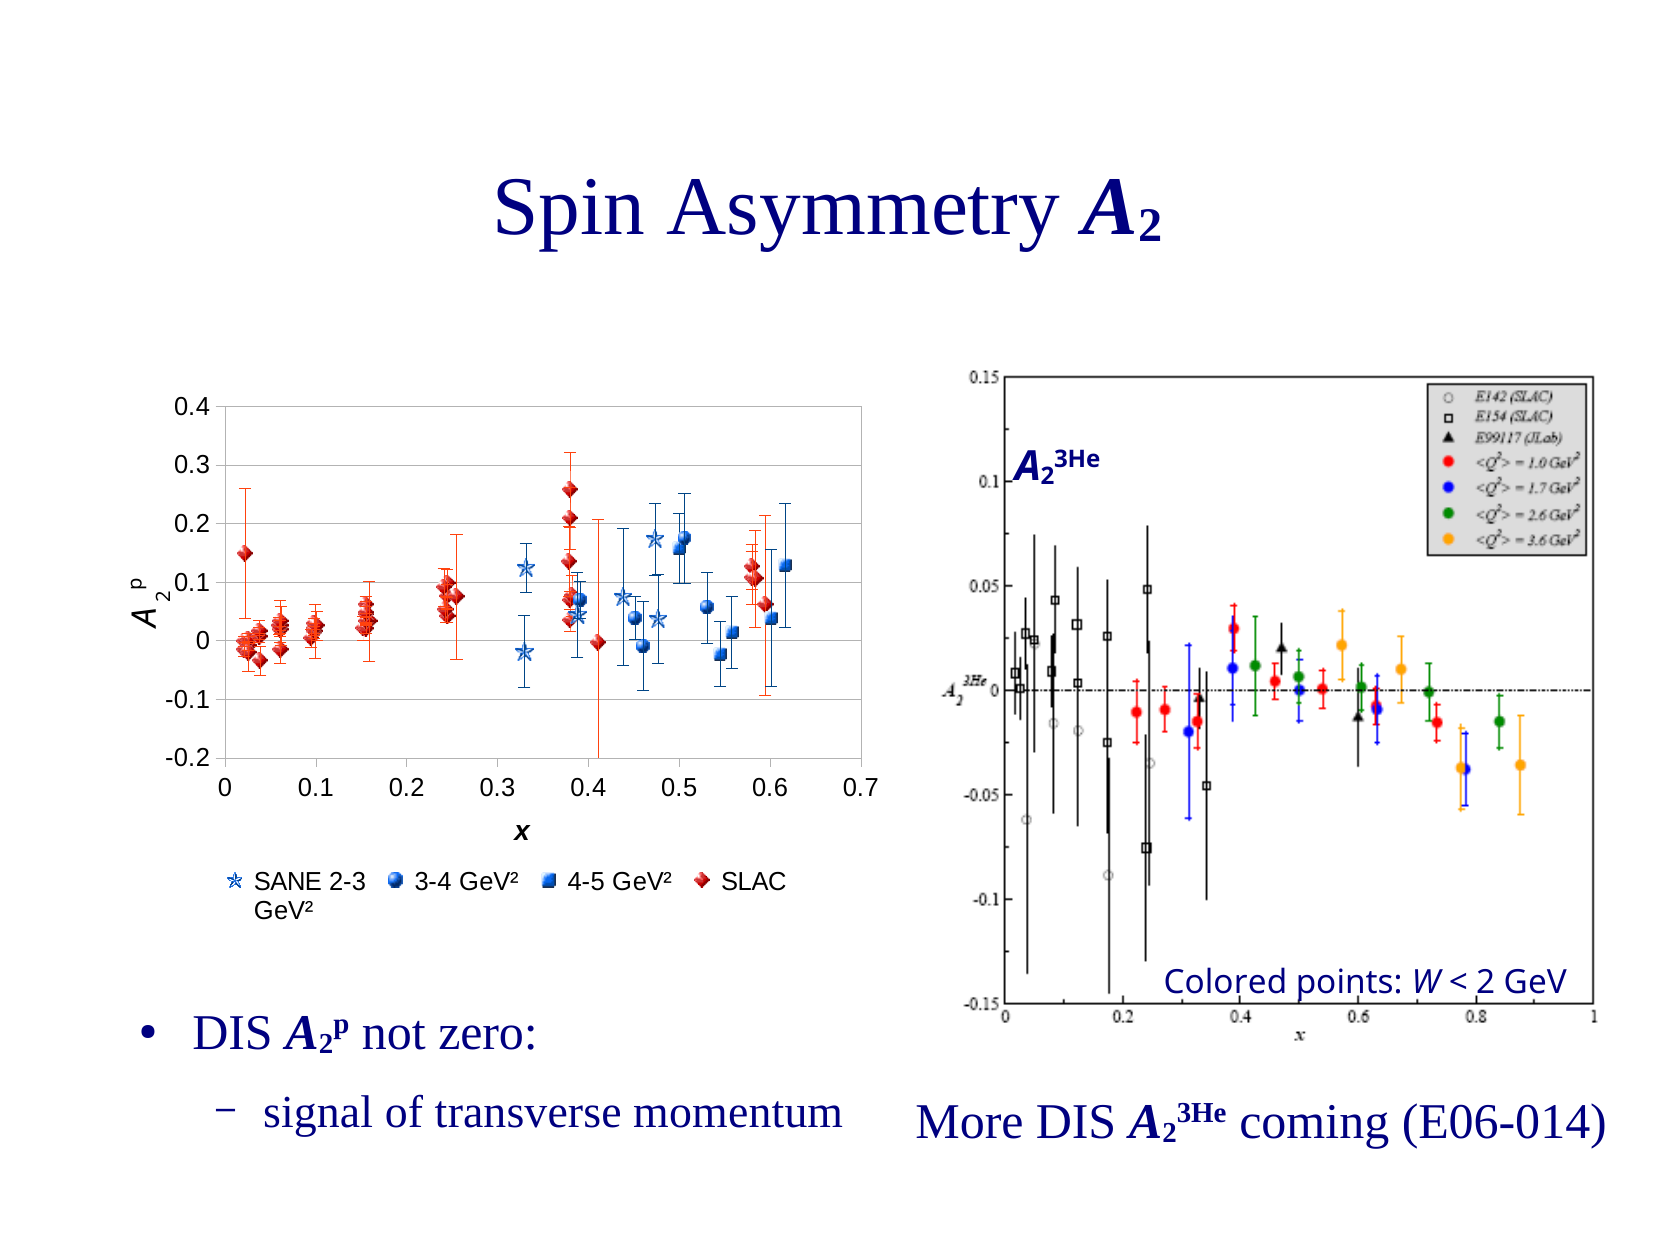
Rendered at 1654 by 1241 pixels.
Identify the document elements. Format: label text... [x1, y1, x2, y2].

picture [931, 344, 1610, 945]
text_box A23He [1000, 436, 1110, 500]
picture [105, 375, 916, 946]
list More DIS A23He coming (E06-014) [844, 945, 1633, 1181]
list DIS A2p not zero: signal of transverse momentum [121, 1005, 844, 1180]
title Spin Asymmetry A2 [121, 102, 1534, 311]
